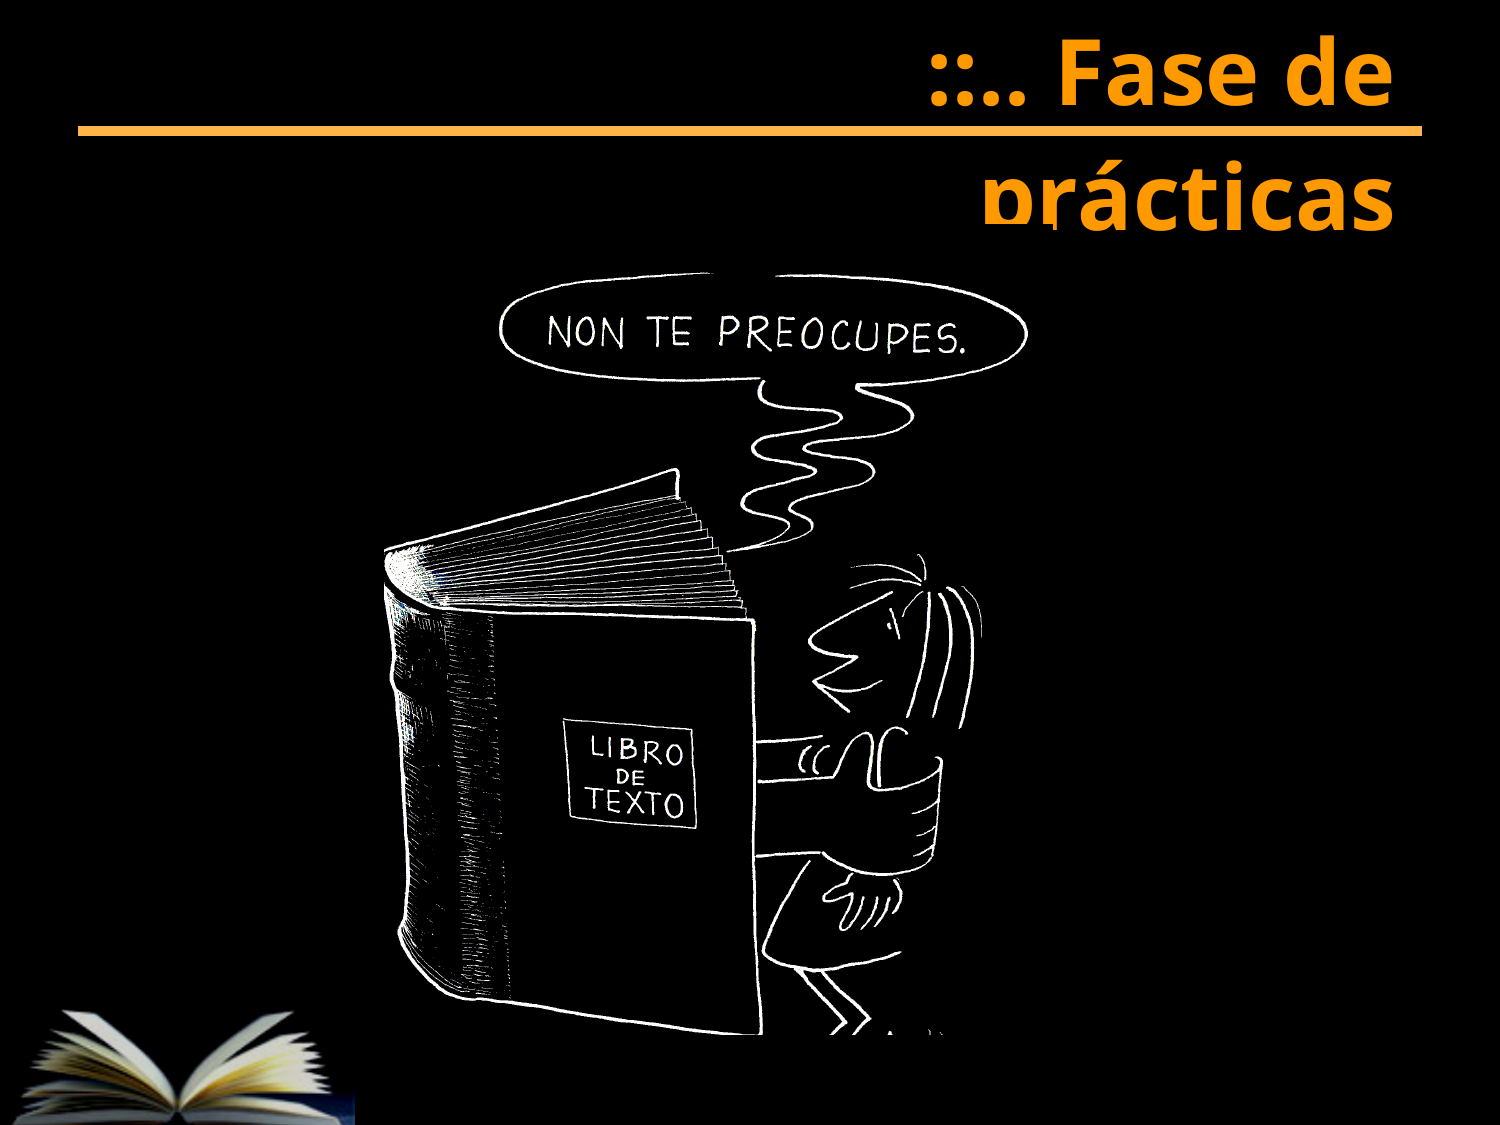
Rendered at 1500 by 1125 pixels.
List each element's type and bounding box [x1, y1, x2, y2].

picture [384, 224, 1053, 1035]
picture [0, 787, 355, 1125]
